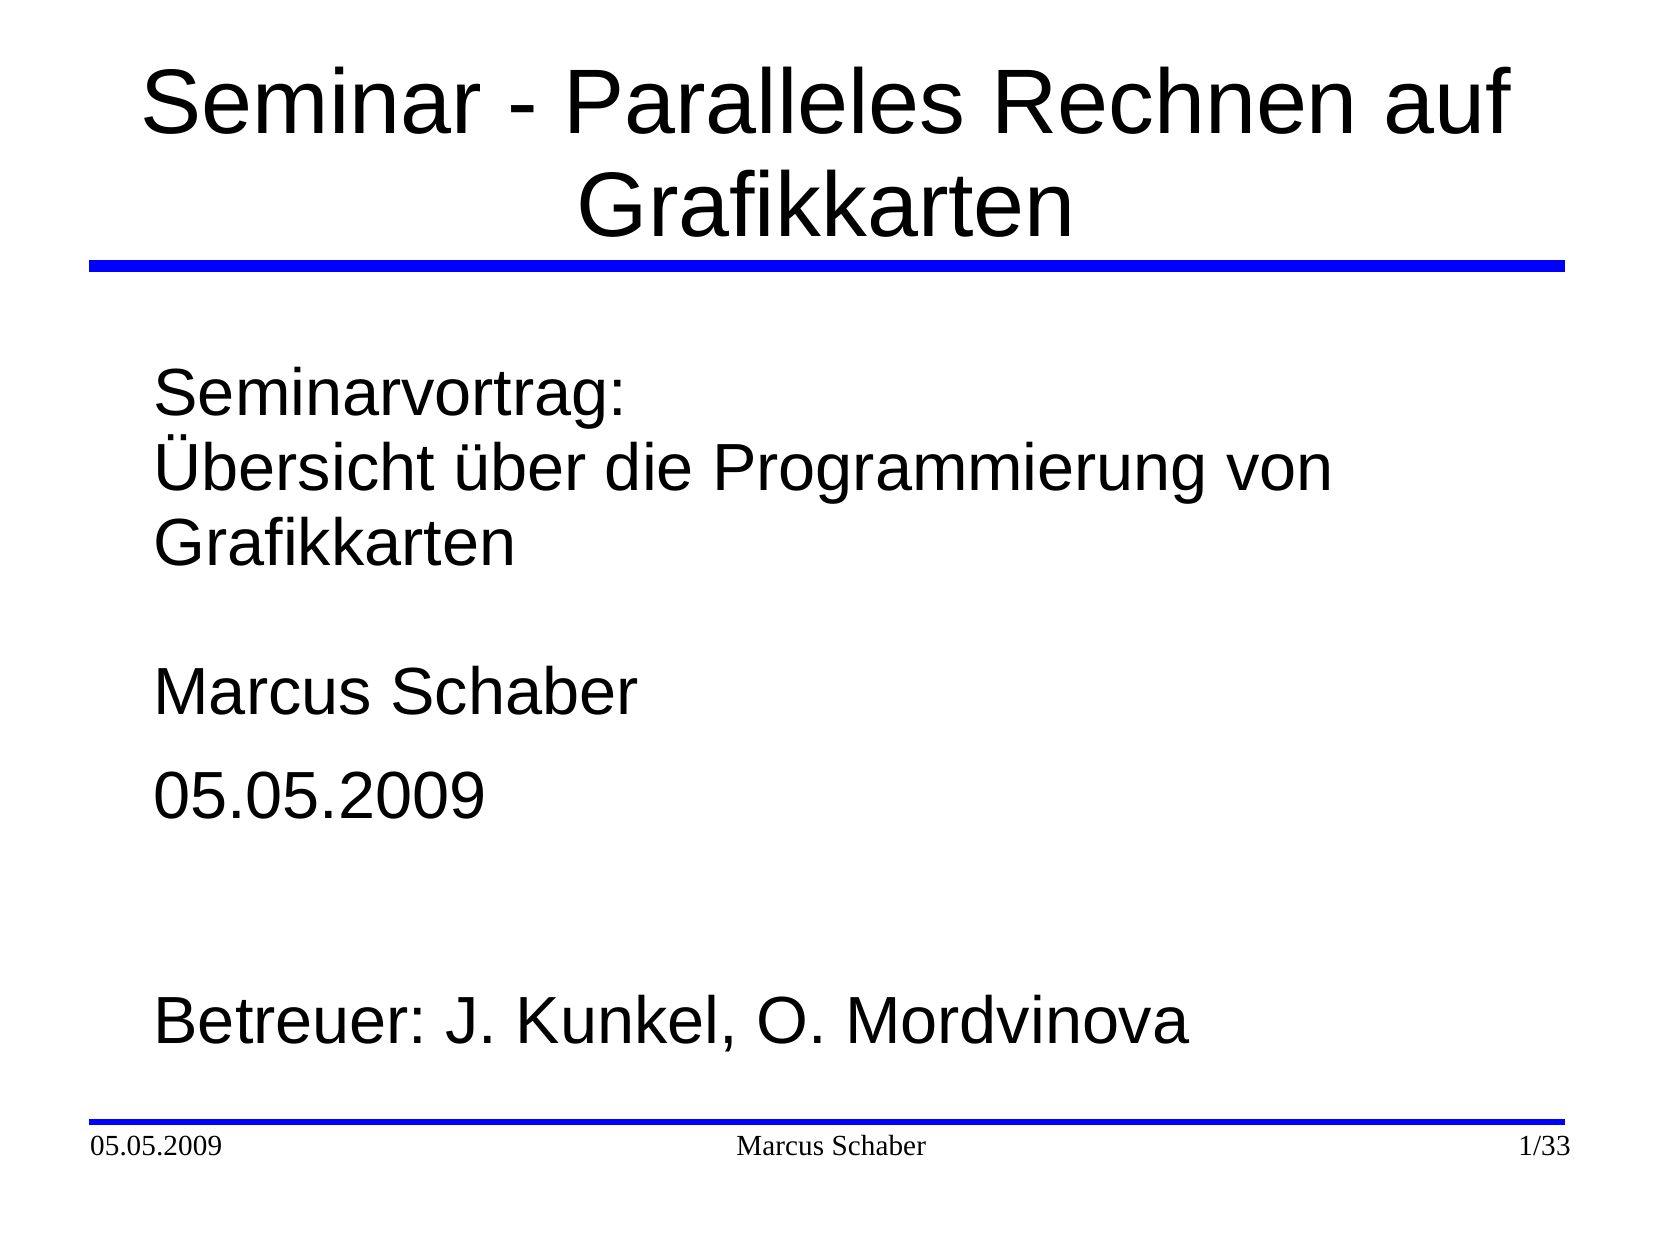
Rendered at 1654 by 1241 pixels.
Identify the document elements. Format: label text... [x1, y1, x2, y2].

title Seminar - Paralleles Rechnen auf Grafikkarten [82, 49, 1571, 257]
list Seminarvortrag: Übersicht über die Programmierung von Grafikkarten Marcus Schaber 05.05.2009 Betreuer: J. Kunkel, O. Mordvinova [82, 355, 1571, 1058]
